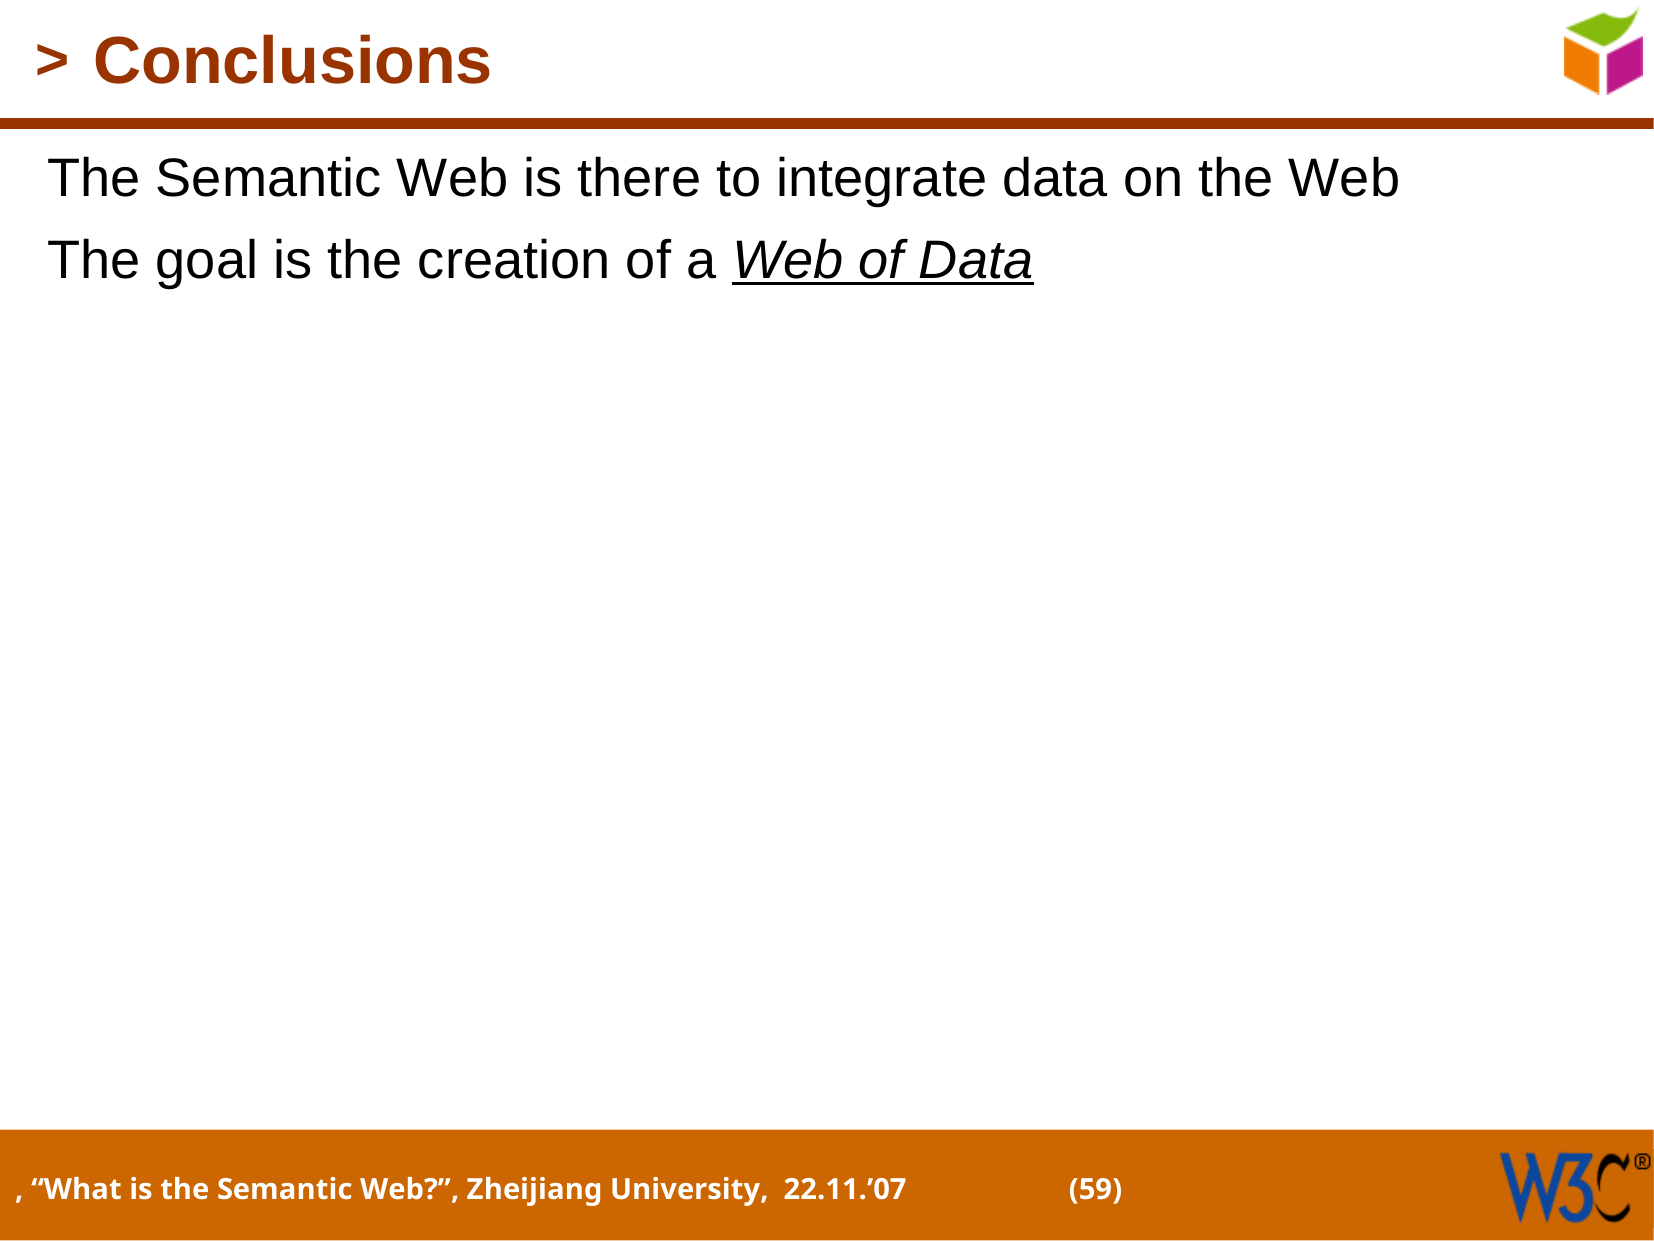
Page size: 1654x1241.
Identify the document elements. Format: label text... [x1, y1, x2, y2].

list The Semantic Web is there to integrate data on the Web The goal is the creation of a Web of Data [29, 147, 1624, 1119]
picture [1495, 1149, 1654, 1228]
title Conclusions [93, 7, 1493, 111]
picture [1564, 5, 1643, 95]
